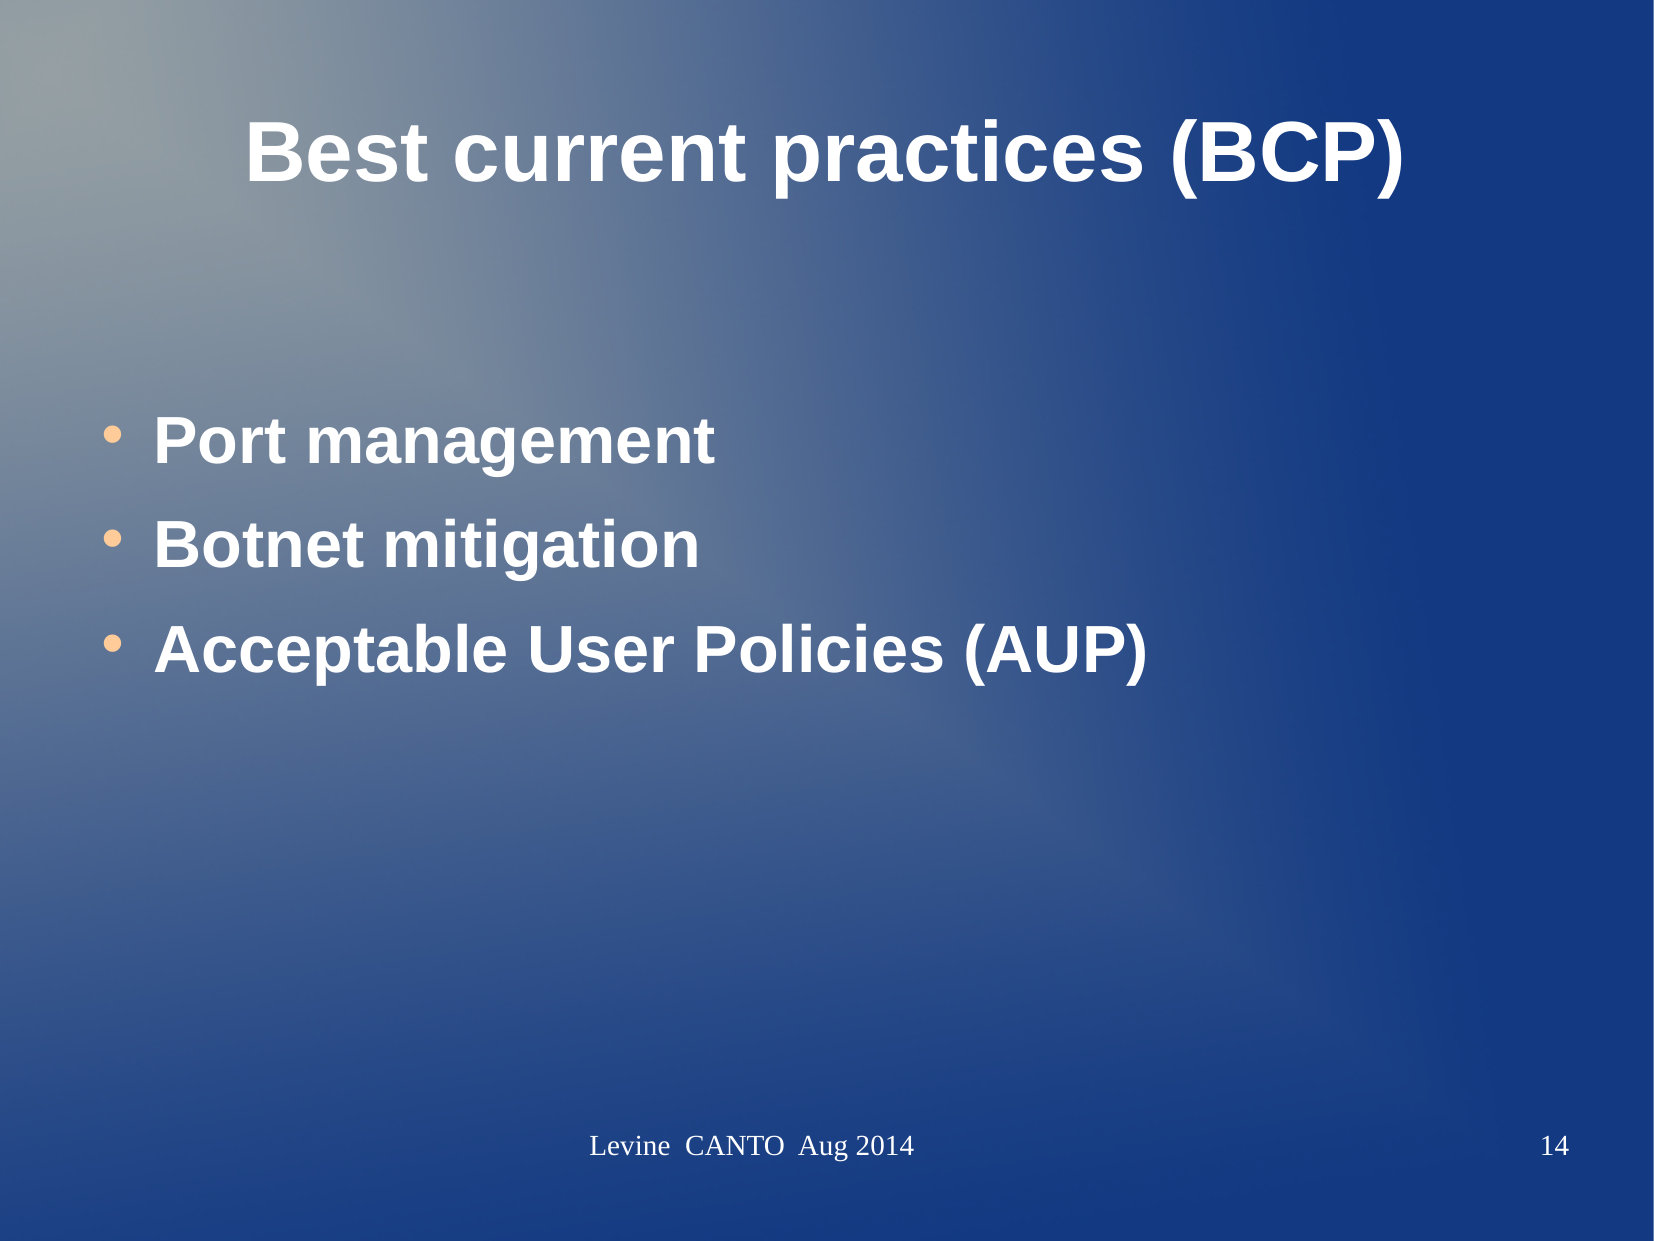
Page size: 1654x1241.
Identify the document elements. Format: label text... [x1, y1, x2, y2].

list Port management Botnet mitigation Acceptable User Policies (AUP) [82, 290, 1570, 1108]
picture [0, 0, 1654, 1241]
title Best current practices (BCP) [82, 49, 1570, 256]
